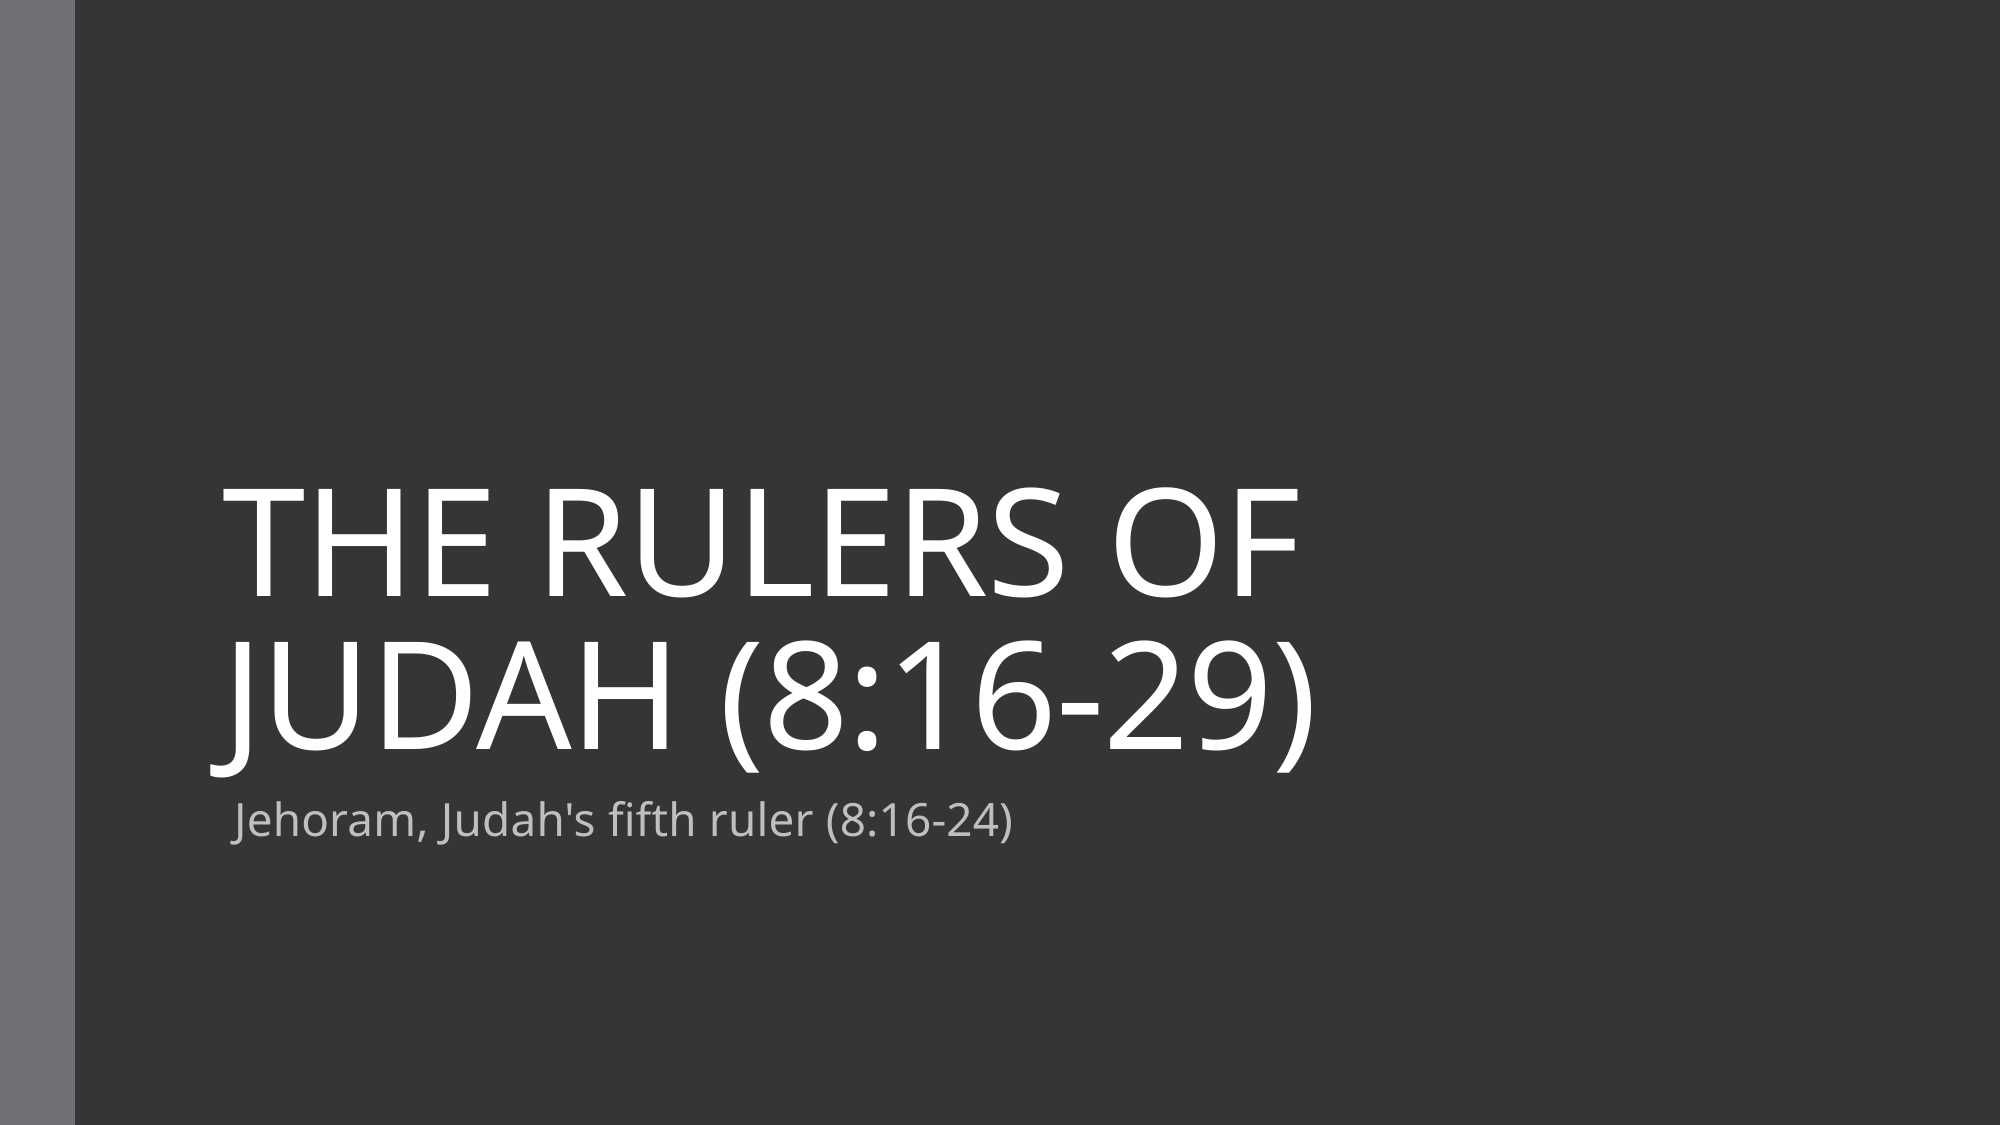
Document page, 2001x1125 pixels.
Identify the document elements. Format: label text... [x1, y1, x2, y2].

subtitle Jehoram, Judah's fifth ruler (8:16-24) [206, 787, 1752, 1066]
title THE RULERS OF JUDAH (8:16-29) [206, 124, 1752, 787]
